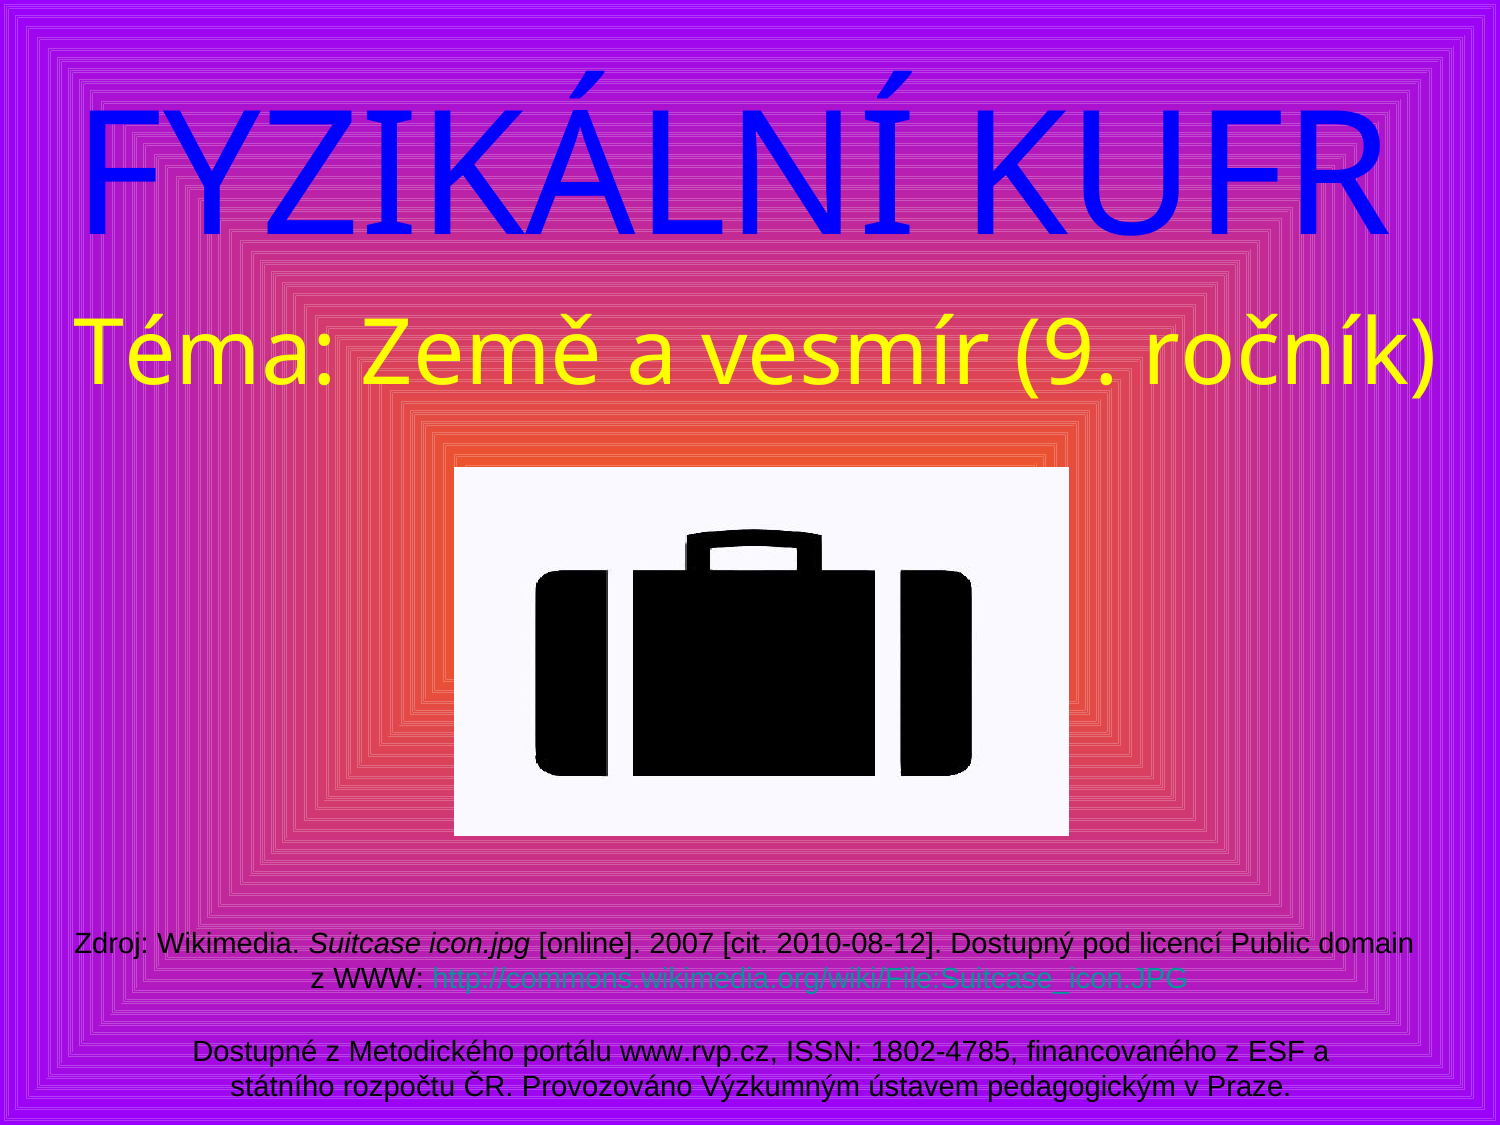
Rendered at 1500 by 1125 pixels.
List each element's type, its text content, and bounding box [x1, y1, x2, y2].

picture [454, 467, 1069, 836]
text_box Dostupné z Metodického portálu www.rvp.cz, ISSN: 1802-4785, financovaného z ESF a státního rozpočtu ČR. Provozováno Výzkumným ústavem pedagogickým v Praze. [135, 1024, 1388, 1103]
text_box FYZIKÁLNÍ KUFR Téma: Země a vesmír (9. ročník) [41, 54, 1471, 469]
text_box Zdroj: Wikimedia. Suitcase icon.jpg [online]. 2007 [cit. 2010-08-12]. Dostupný pod licencí Public domain z WWW: http://commons.wikimedia.org/wiki/File:Suitcase_icon.JPG [59, 916, 1439, 1003]
